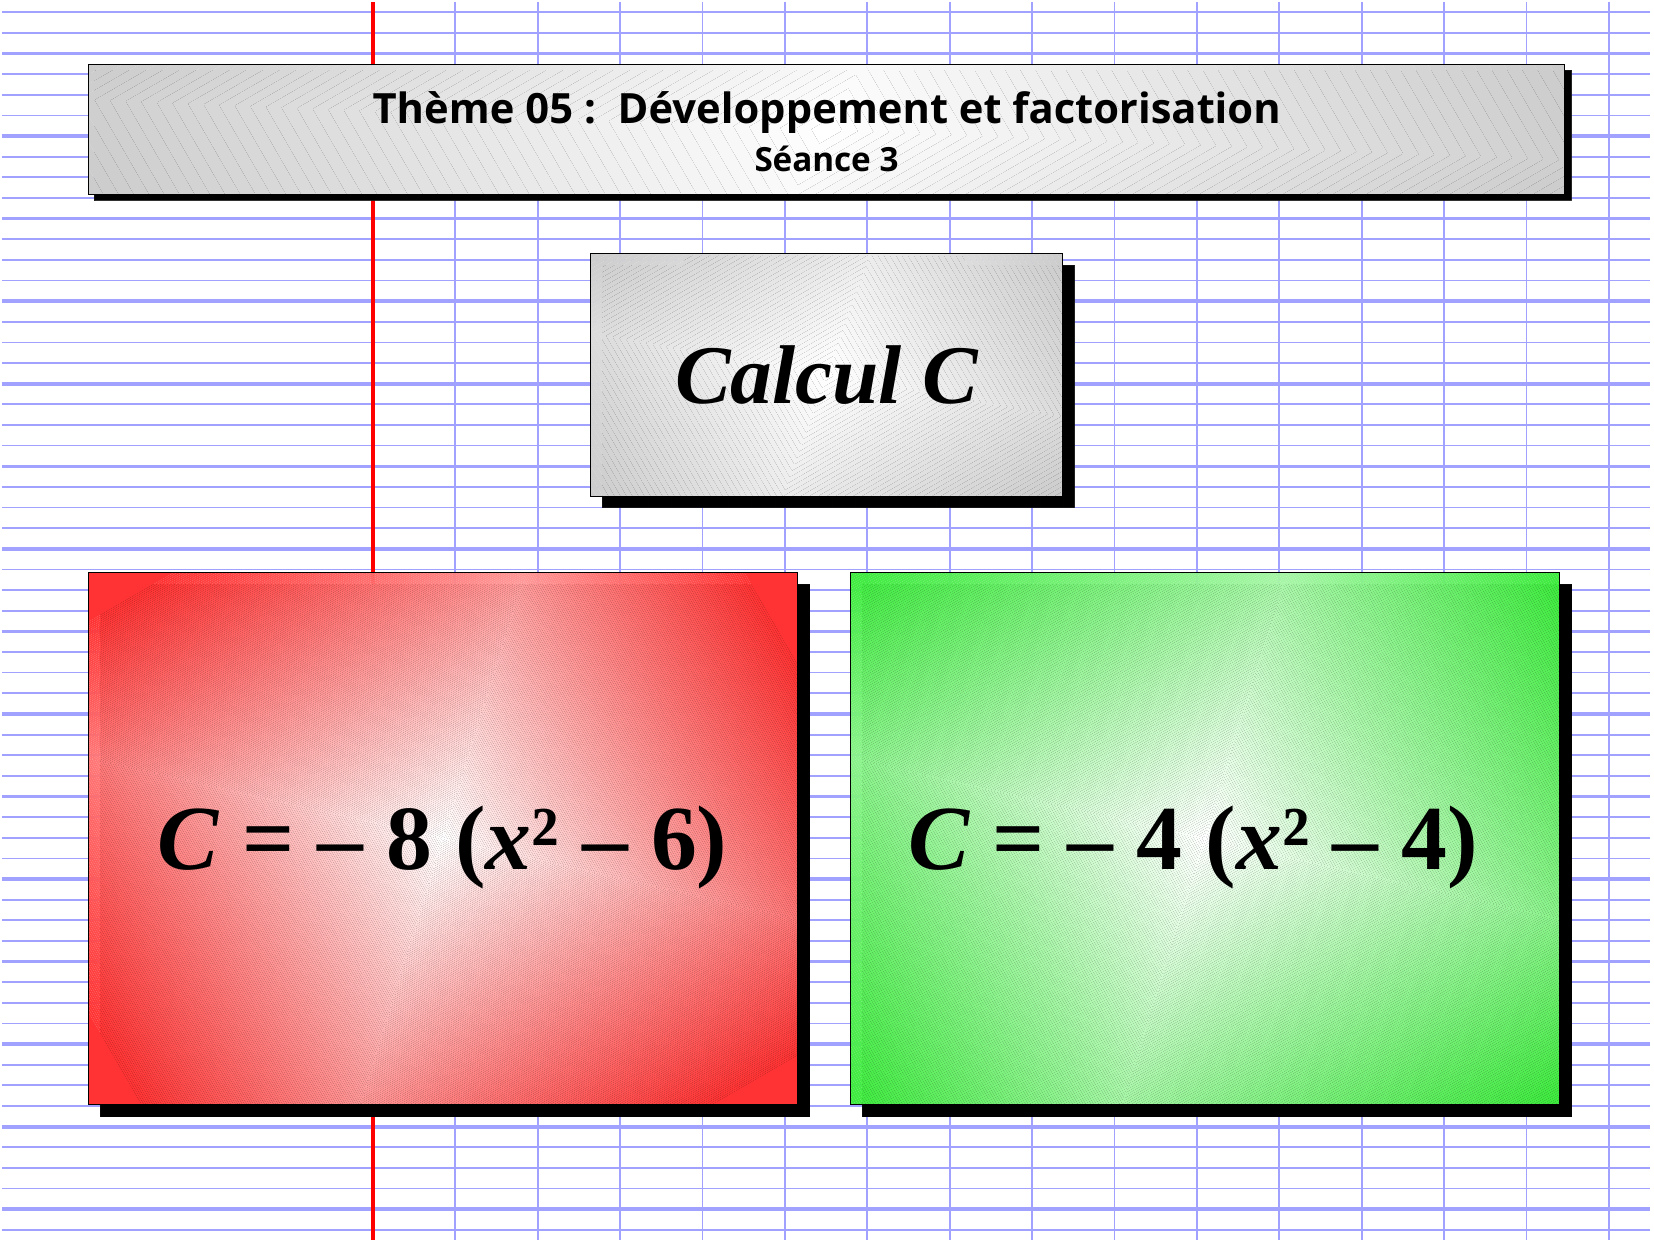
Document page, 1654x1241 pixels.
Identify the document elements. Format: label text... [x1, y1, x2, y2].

text_box Calcul C [590, 253, 1063, 497]
text_box Thème 05 : Développement et factorisation Séance 3 [88, 64, 1565, 195]
picture [0, 0, 1654, 1241]
text_box C = – 8 (x² – 6) [88, 572, 798, 1105]
text_box C = – 4 (x² – 4) [850, 572, 1560, 1105]
